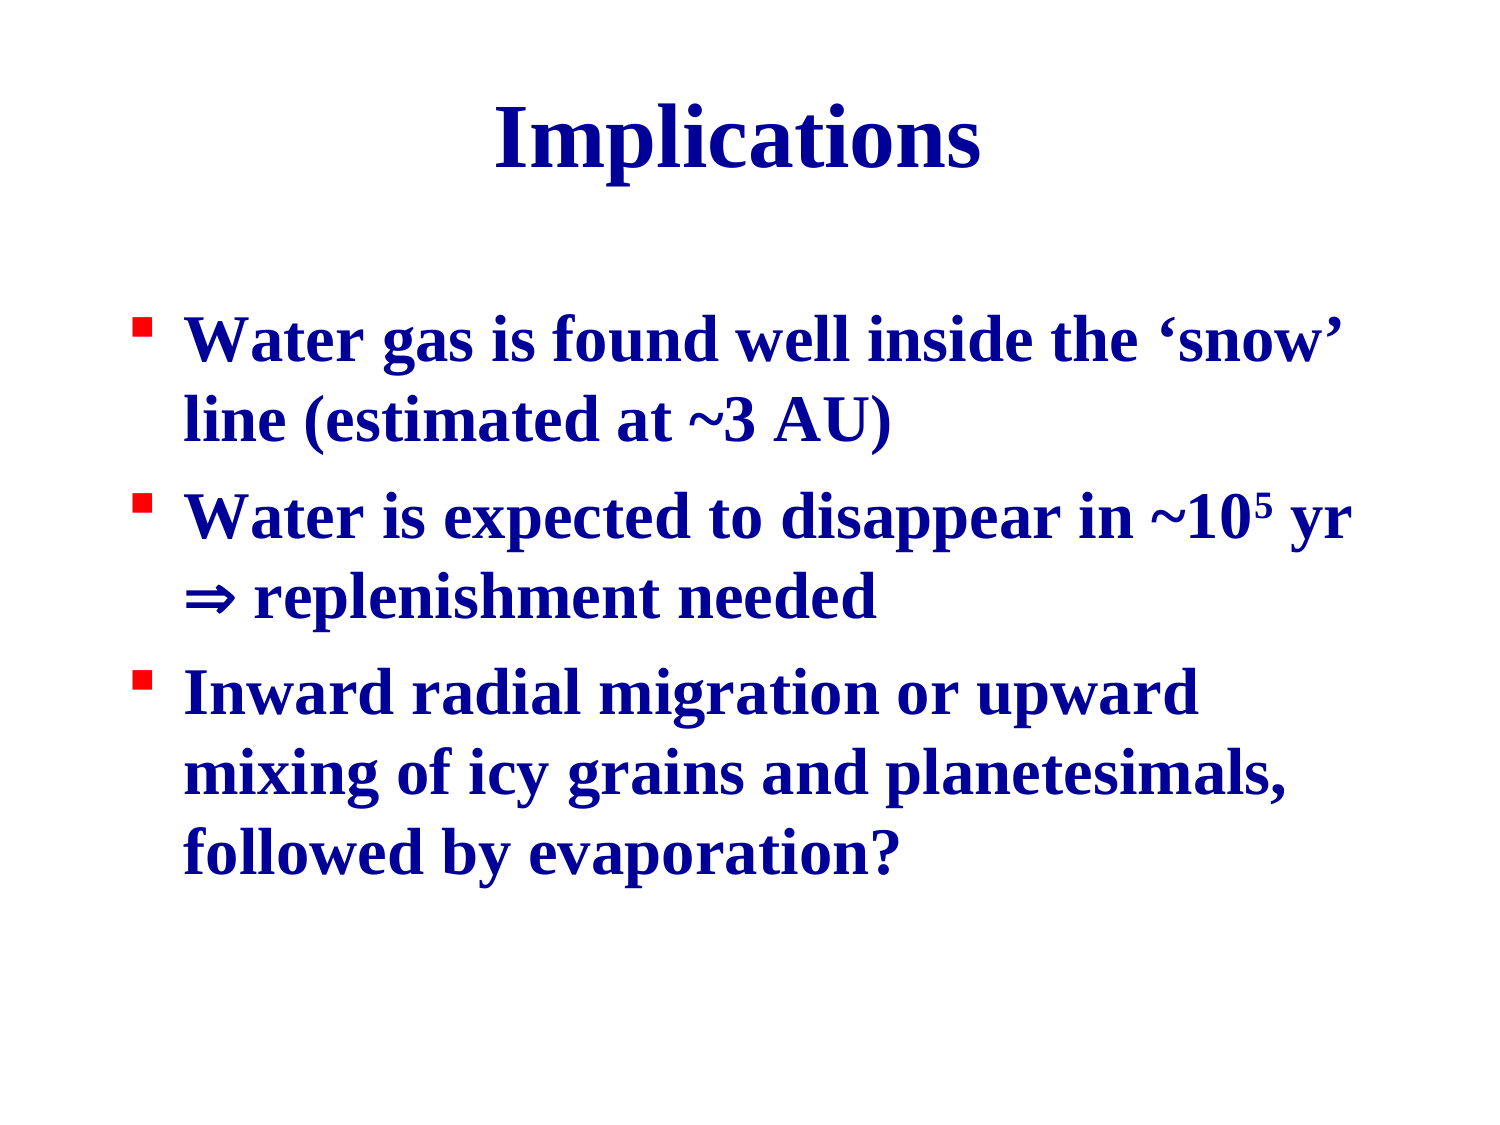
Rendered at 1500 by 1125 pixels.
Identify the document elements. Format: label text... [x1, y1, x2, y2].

title Implications [112, 37, 1388, 225]
list Water gas is found well inside the ‘snow’ line (estimated at ~3 AU) Water is expected to disappear in ~105 yr  replenishment needed Inward radial migration or upward mixing of icy grains and planetesimals, followed by evaporation? [112, 287, 1388, 1000]
